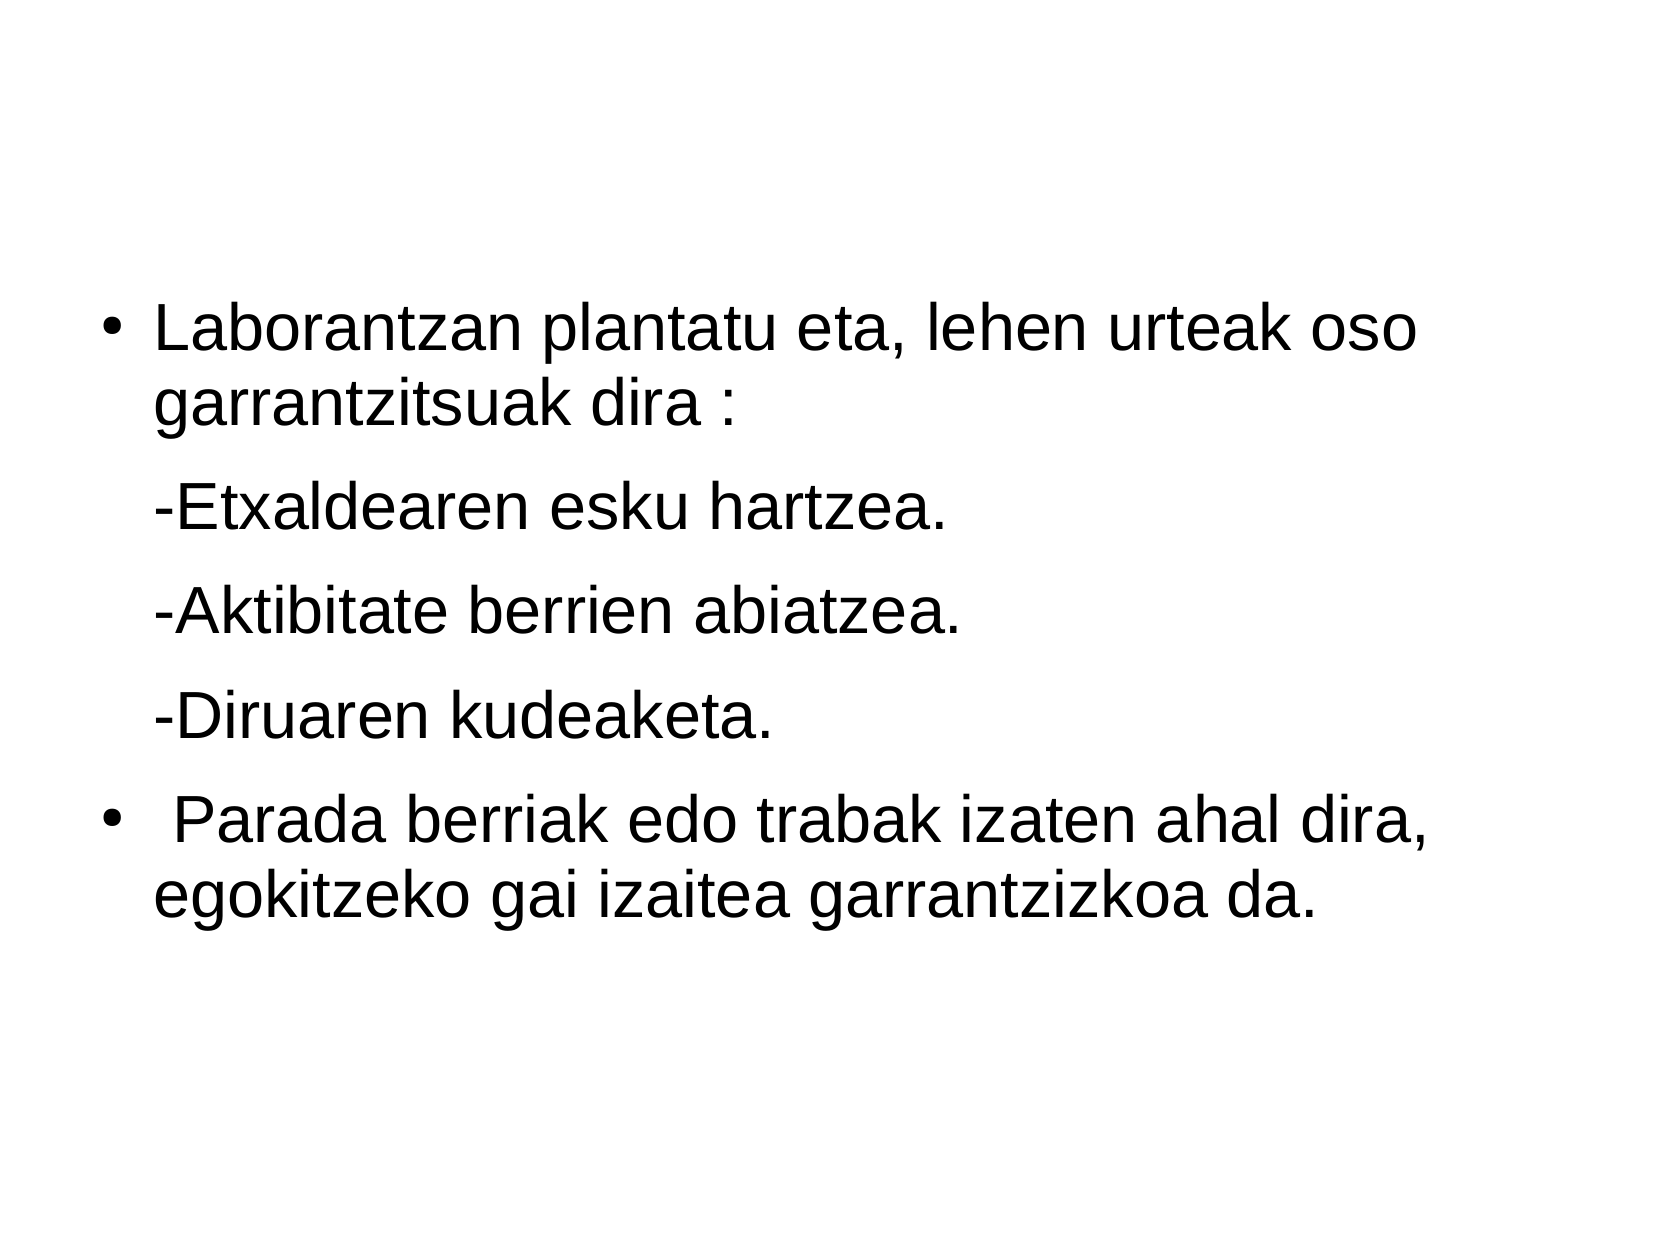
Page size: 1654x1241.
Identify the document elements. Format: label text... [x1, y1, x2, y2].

list Laborantzan plantatu eta, lehen urteak oso garrantzitsuak dira : -Etxaldearen esku hartzea. -Aktibitate berrien abiatzea. -Diruaren kudeaketa. Parada berriak edo trabak izaten ahal dira, egokitzeko gai izaitea garrantzizkoa da. [82, 290, 1571, 1109]
